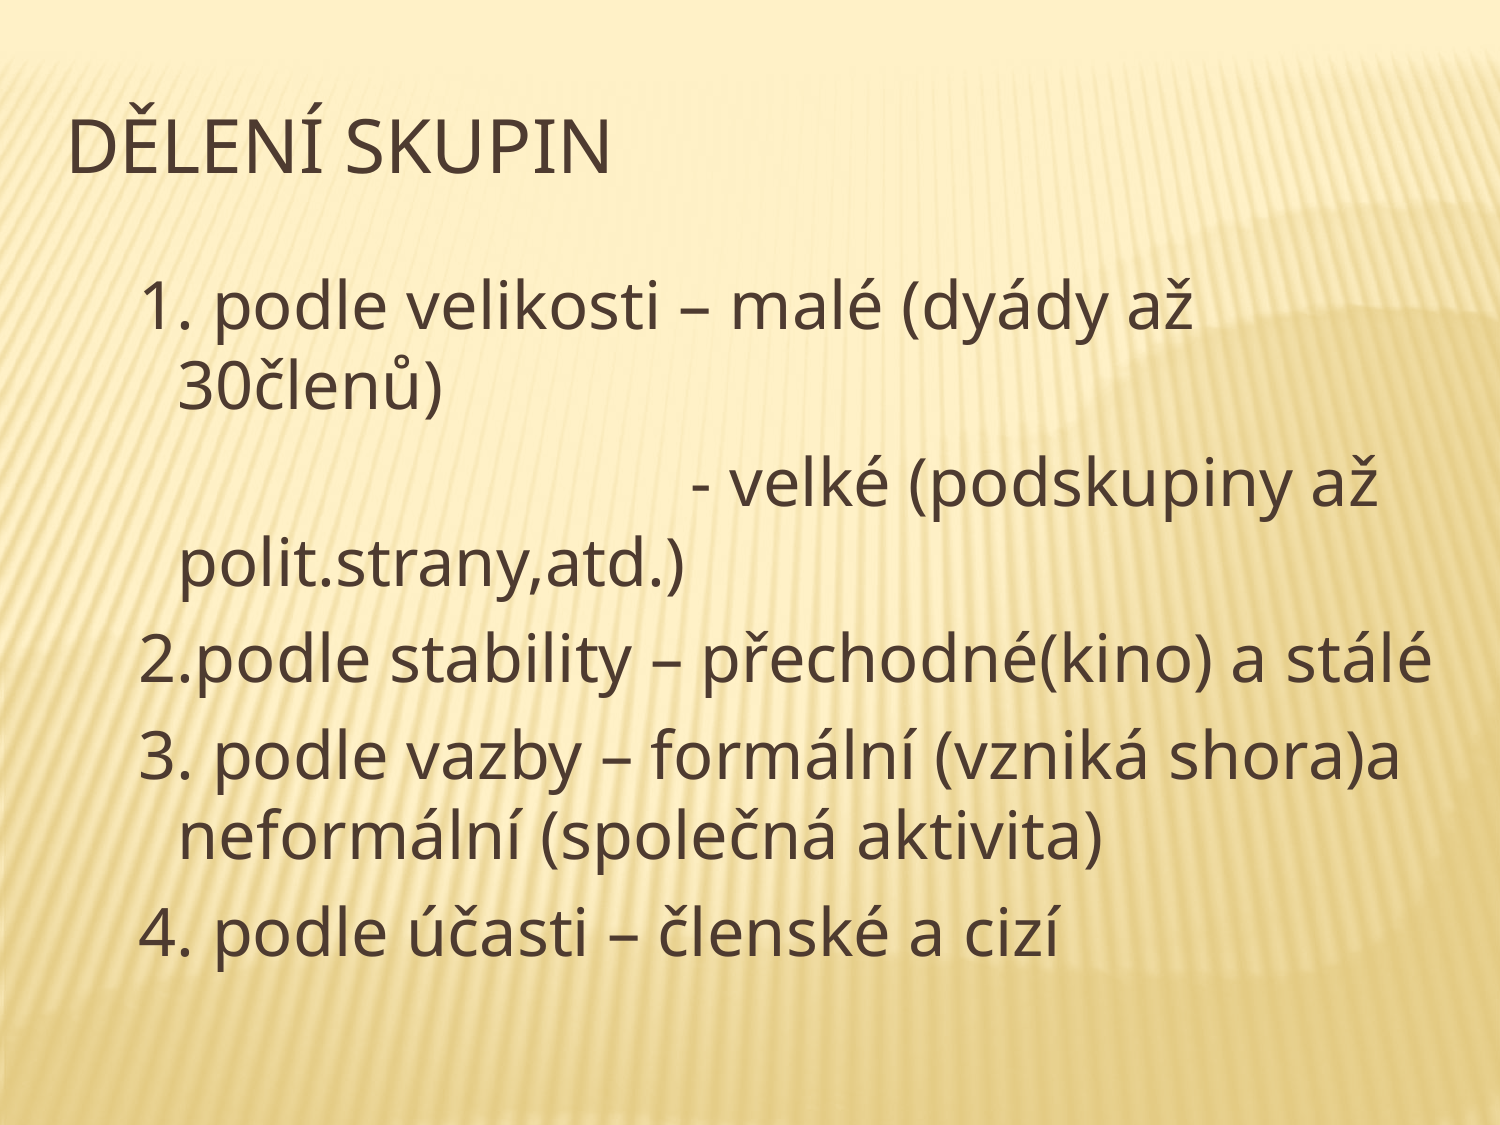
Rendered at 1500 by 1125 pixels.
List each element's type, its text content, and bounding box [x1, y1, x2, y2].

list 1. podle velikosti – malé (dyády až 30členů) - velké (podskupiny až polit.strany,atd.) 2.podle stability – přechodné(kino) a stálé 3. podle vazby – formální (vzniká shora)a neformální (společná aktivita) 4. podle účasti – členské a cizí [50, 254, 1476, 998]
title Dělení skupin [50, 75, 1476, 213]
